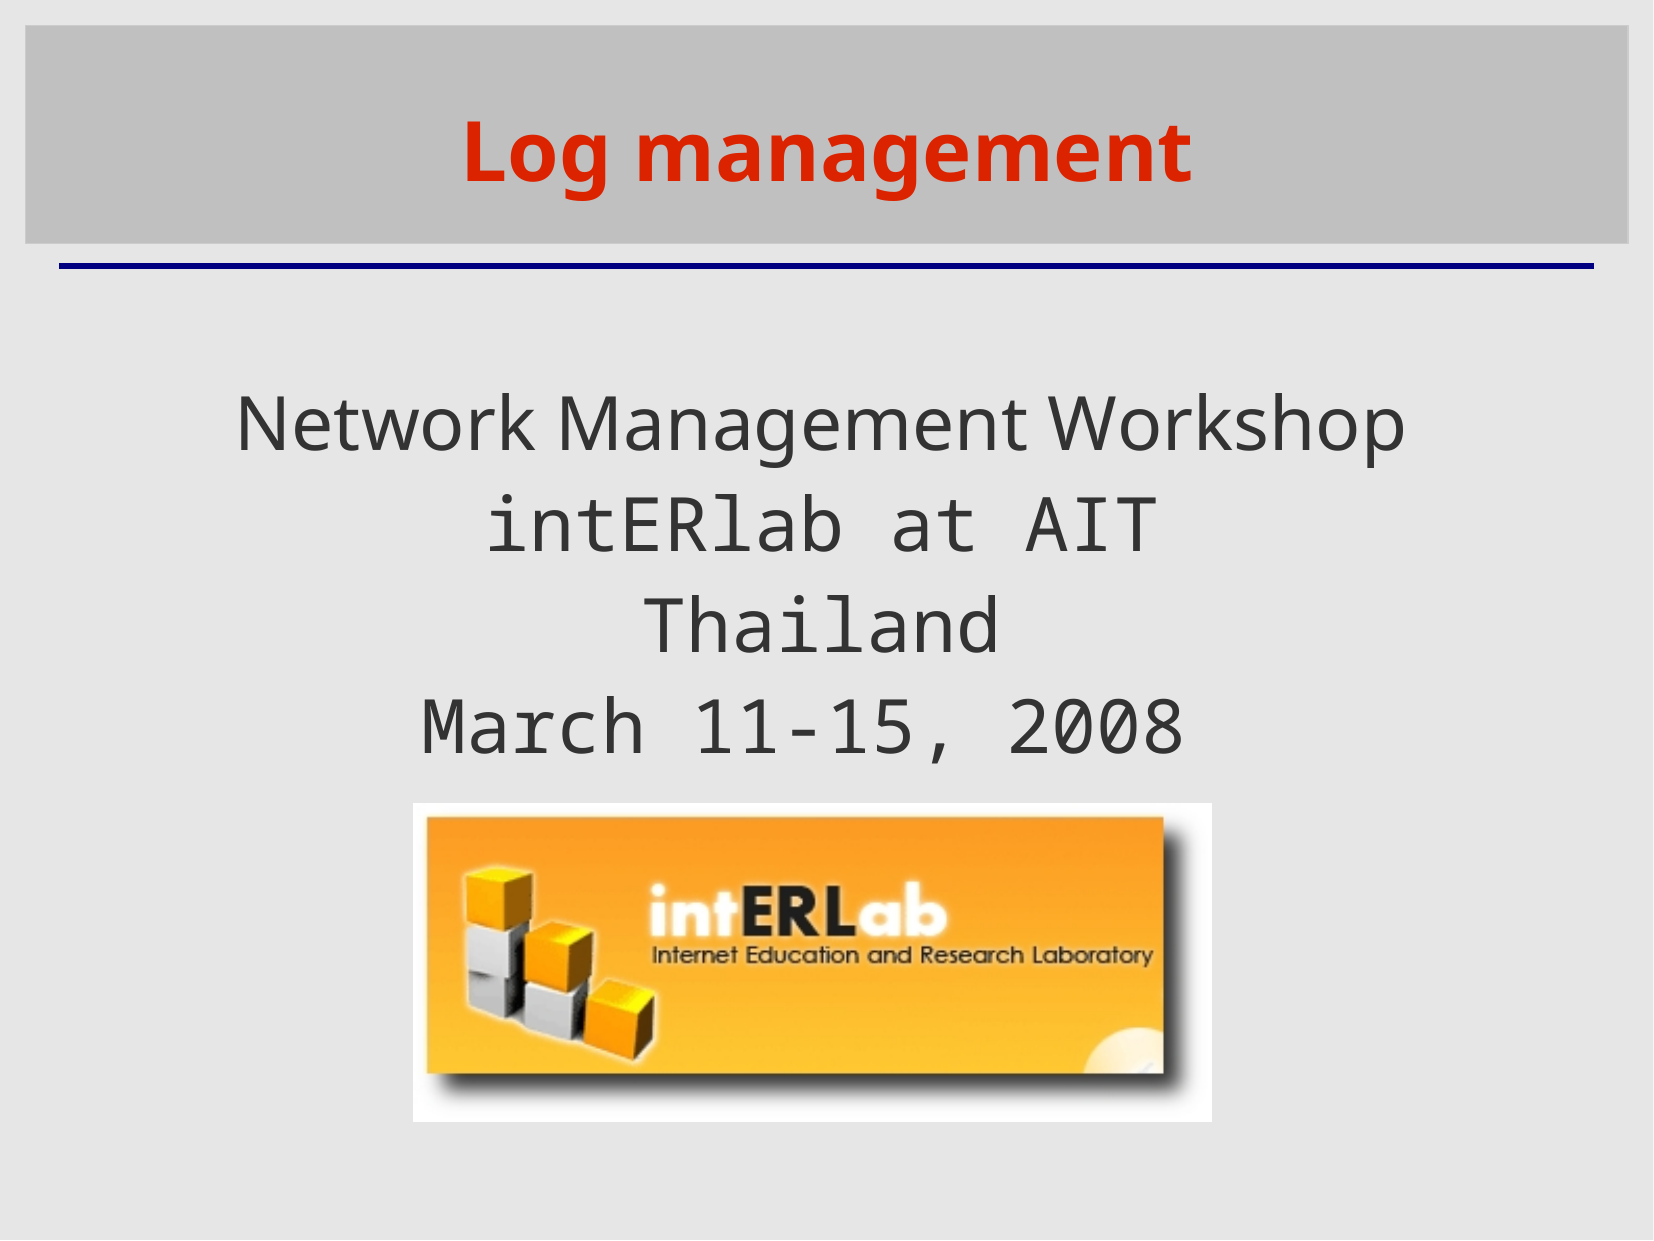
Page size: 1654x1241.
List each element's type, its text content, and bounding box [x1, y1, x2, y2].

title Log management [121, 46, 1534, 254]
picture [413, 803, 1212, 1123]
subtitle Network Management Workshop intERlab at AIT Thailand March 11-15, 2008 [84, 294, 1524, 1118]
